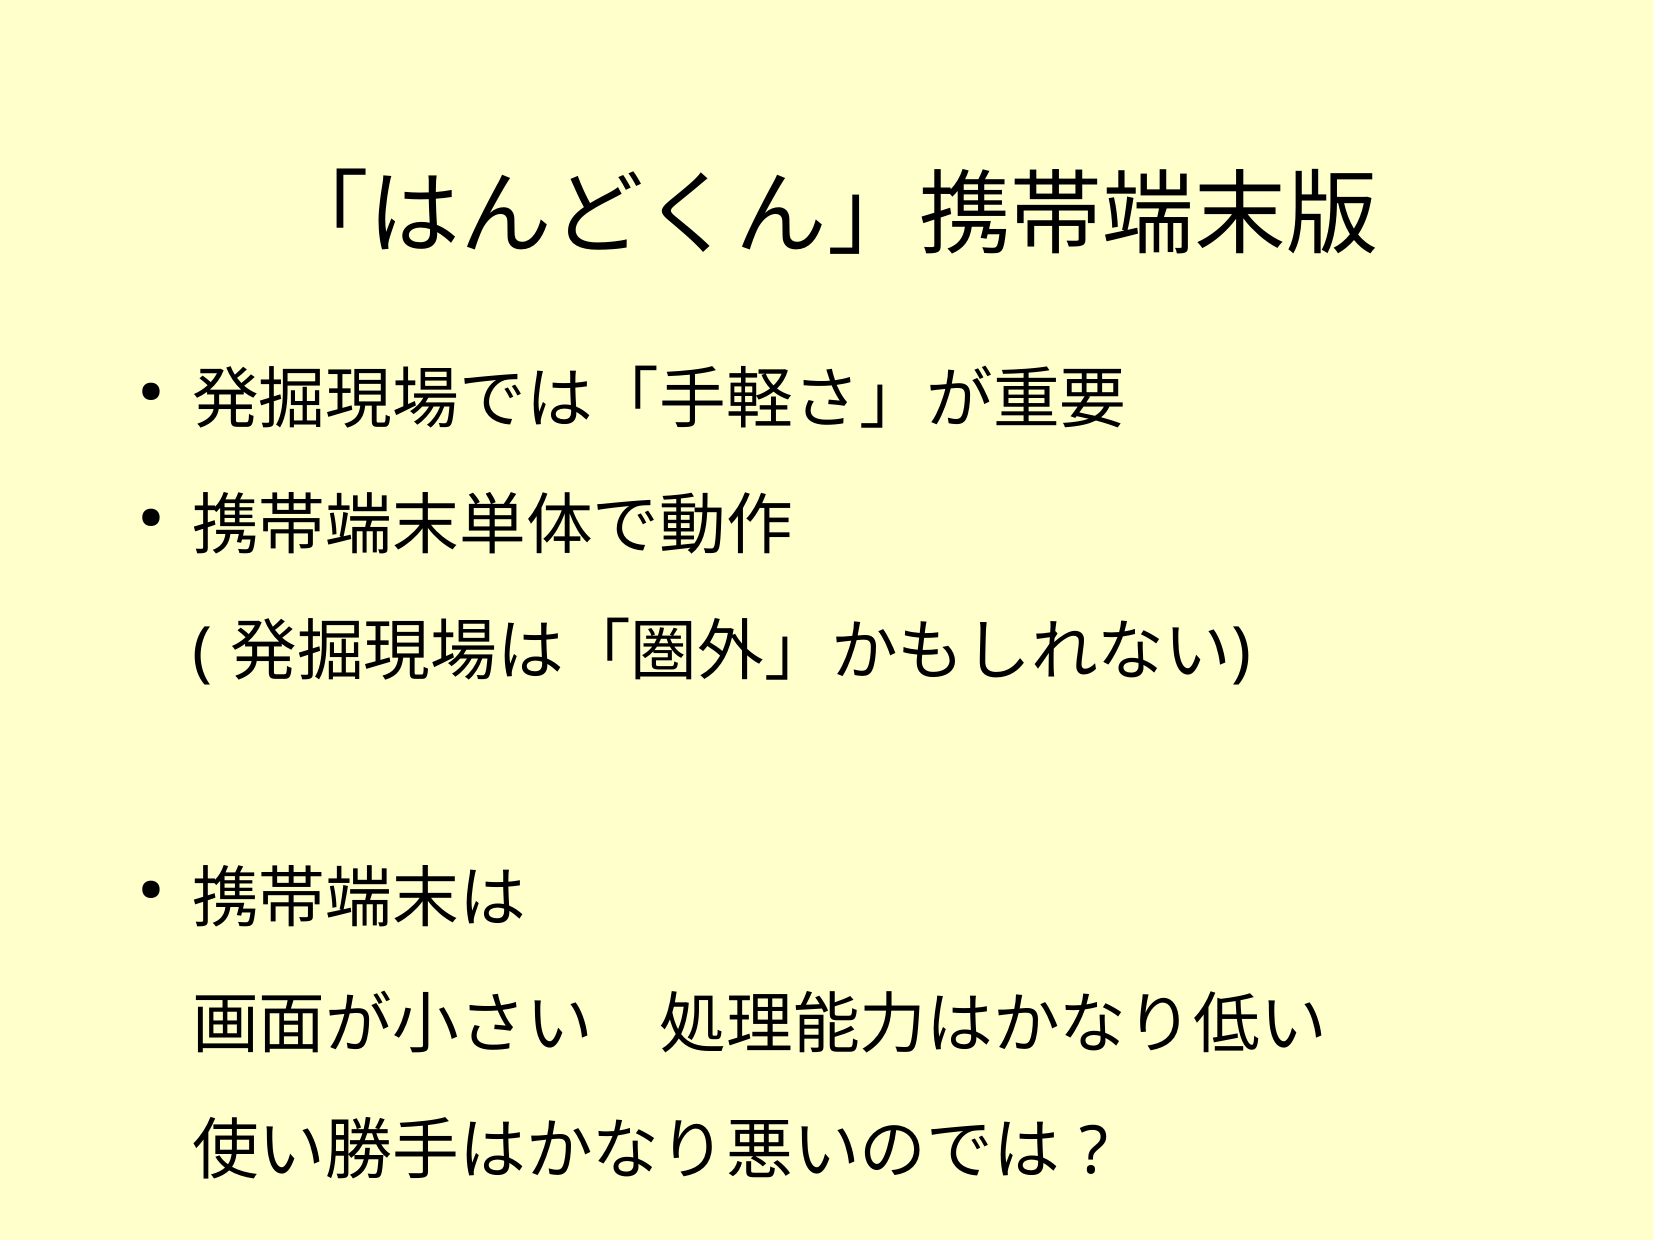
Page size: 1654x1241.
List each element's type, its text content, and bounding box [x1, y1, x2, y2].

title 「はんどくん」携帯端末版 [121, 102, 1534, 311]
list 発掘現場では「手軽さ」が重要 携帯端末単体で動作 (発掘現場は「圏外」かもしれない) 携帯端末は 画面が小さい 処理能力はかなり低い 使い勝手はかなり悪いのでは? 使ってみると以外にかなり便利 [121, 344, 1534, 1149]
